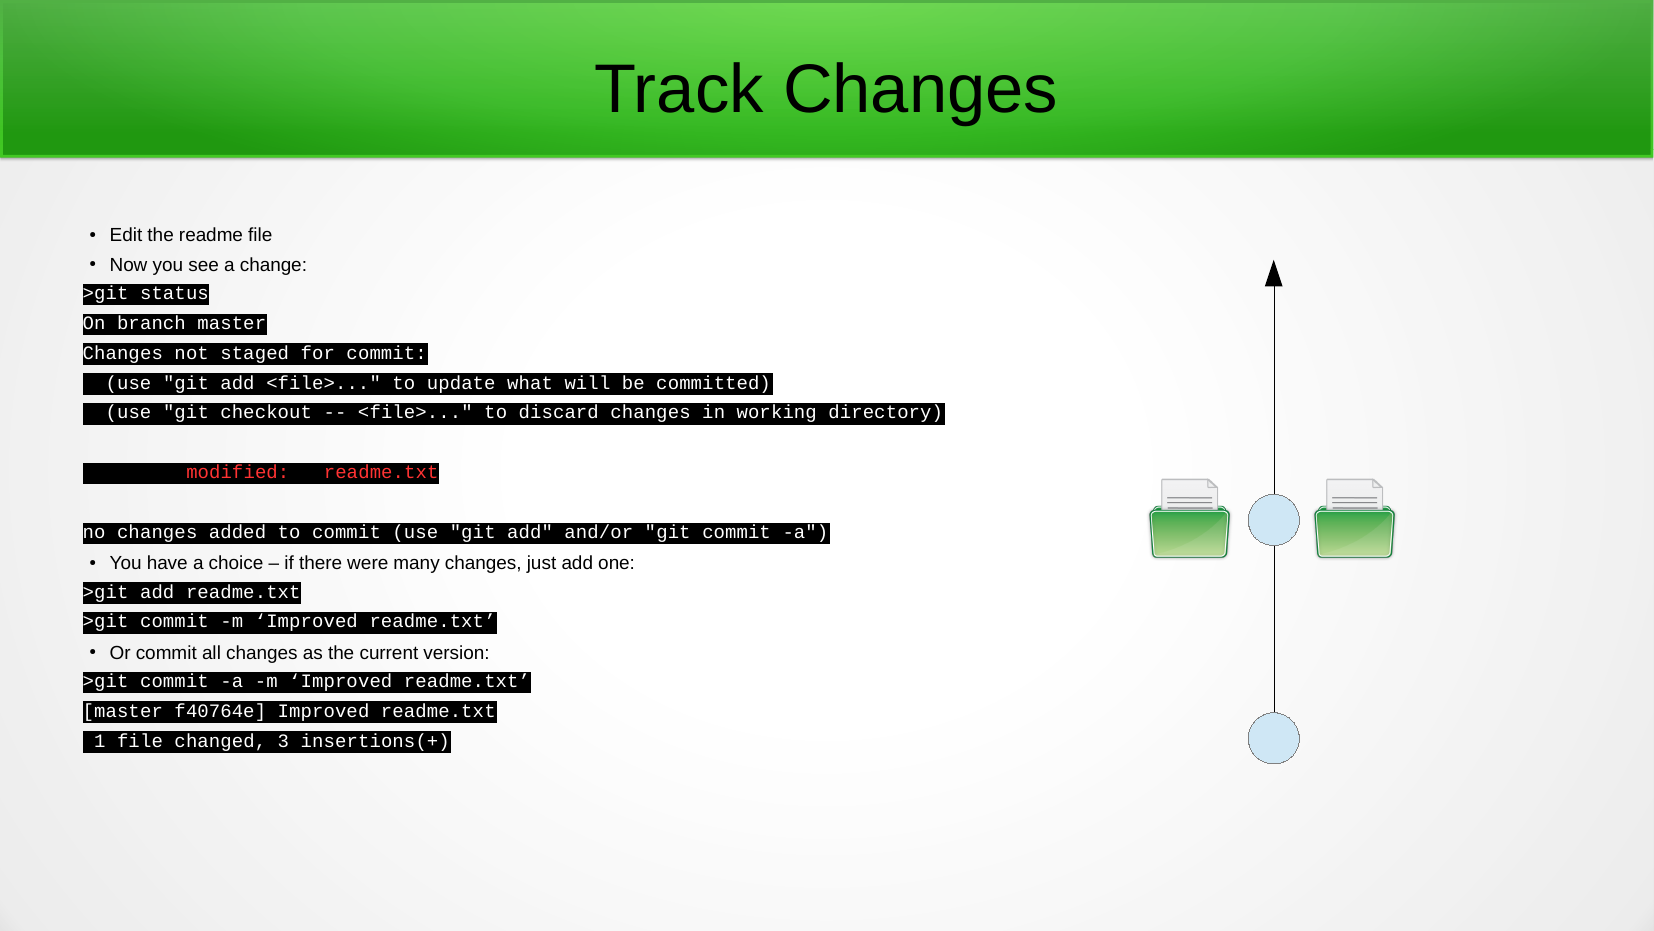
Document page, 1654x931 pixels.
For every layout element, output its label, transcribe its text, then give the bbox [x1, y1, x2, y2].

text_box [1248, 712, 1300, 764]
picture [1144, 478, 1235, 563]
text_box [1248, 494, 1300, 546]
title Track Changes [82, 35, 1571, 142]
list Edit the readme file Now you see a change: >git status On branch master Changes not staged for commit: (use "git add <file>..." to update what will be committed) (use "git checkout -- <file>..." to discard changes in working directory) modified: readme.txt no changes added to commit (use "git add" and/or "git commit -a") You have a choice – if there were many changes, just add one: >git add readme.txt >git commit -m ‘Improved readme.txt’ Or commit all changes as the current version: >git commit -a -m ‘Improved readme.txt’ [master f40764e] Improved readme.txt 1 file changed, 3 insertions(+) [82, 224, 1571, 764]
picture [1309, 478, 1400, 563]
